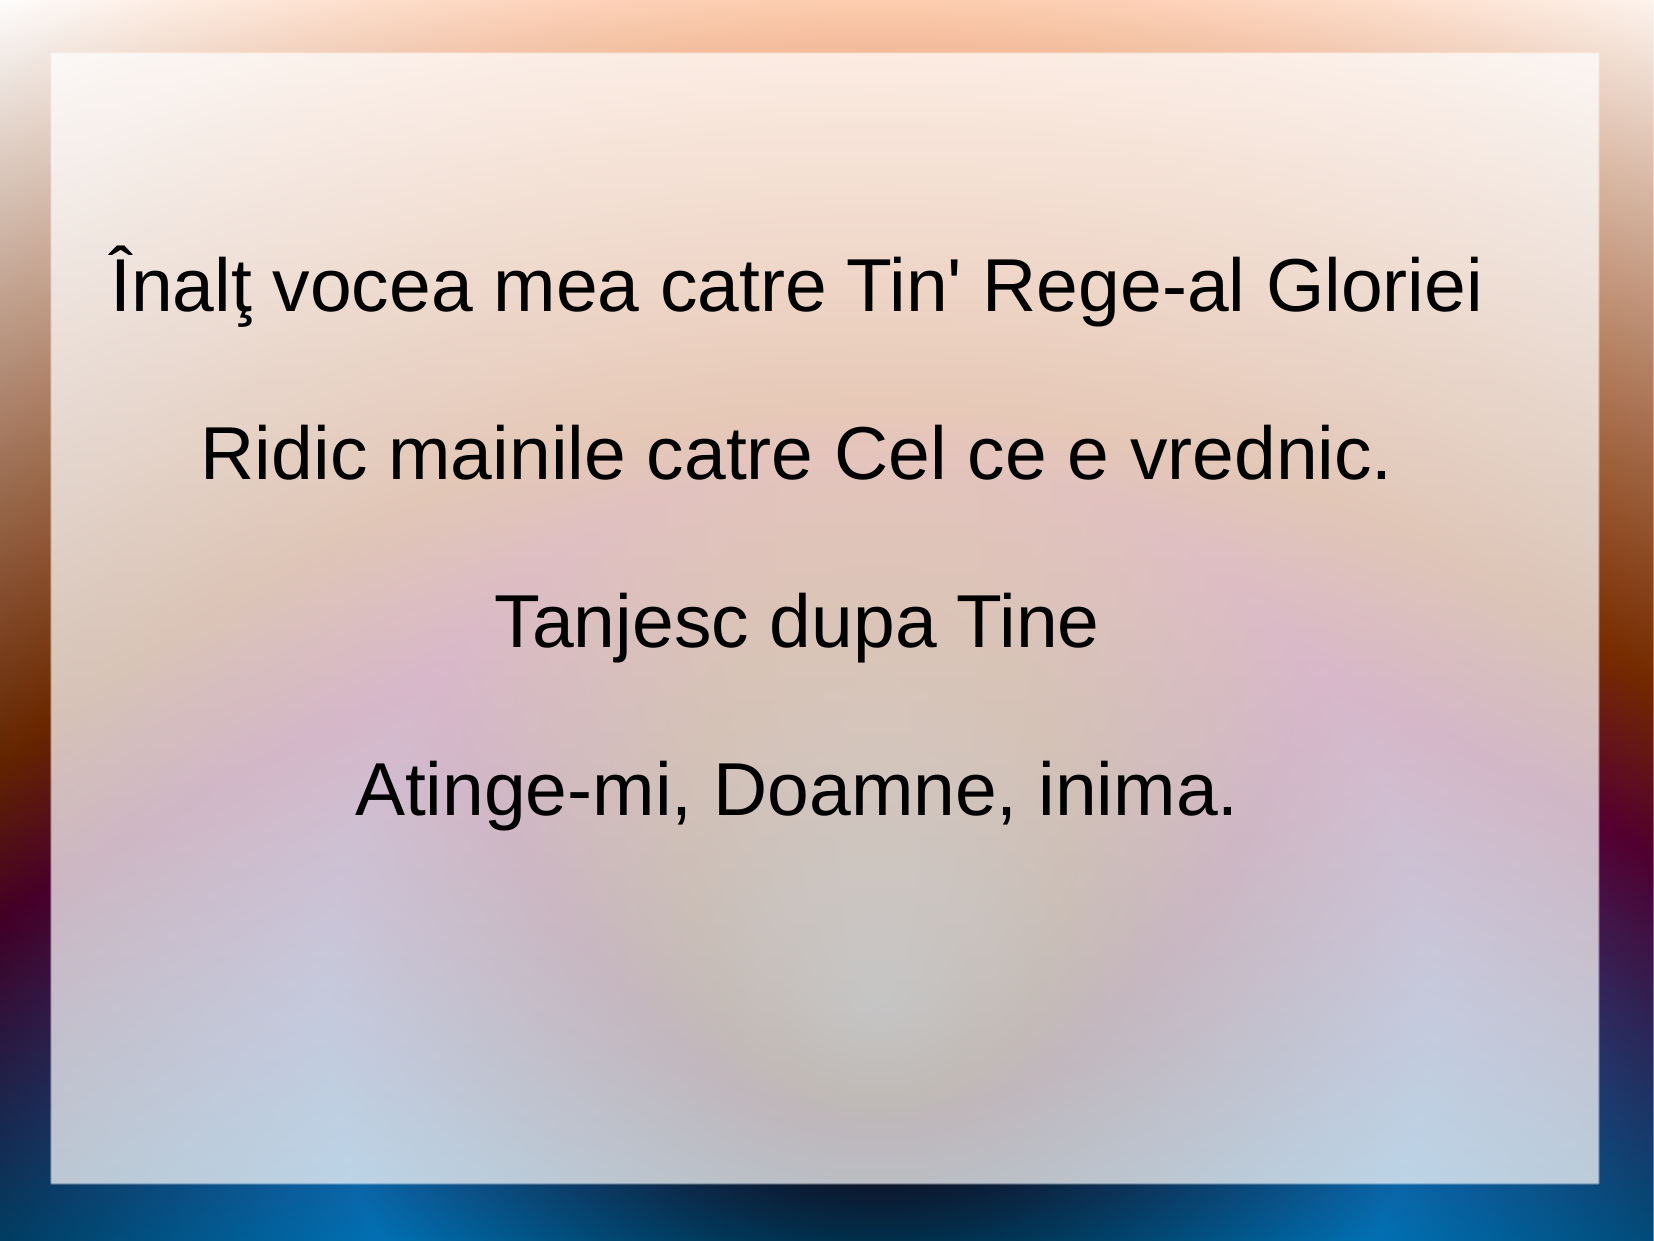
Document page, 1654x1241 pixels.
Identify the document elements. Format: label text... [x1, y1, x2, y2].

picture [0, 0, 1654, 1241]
text_box Înalţ vocea mea catre Tin' Rege-al Gloriei Ridic mainile catre Cel ce e vrednic. Tanjesc dupa Tine Atinge-mi, Doamne, inima. [59, 236, 1536, 857]
